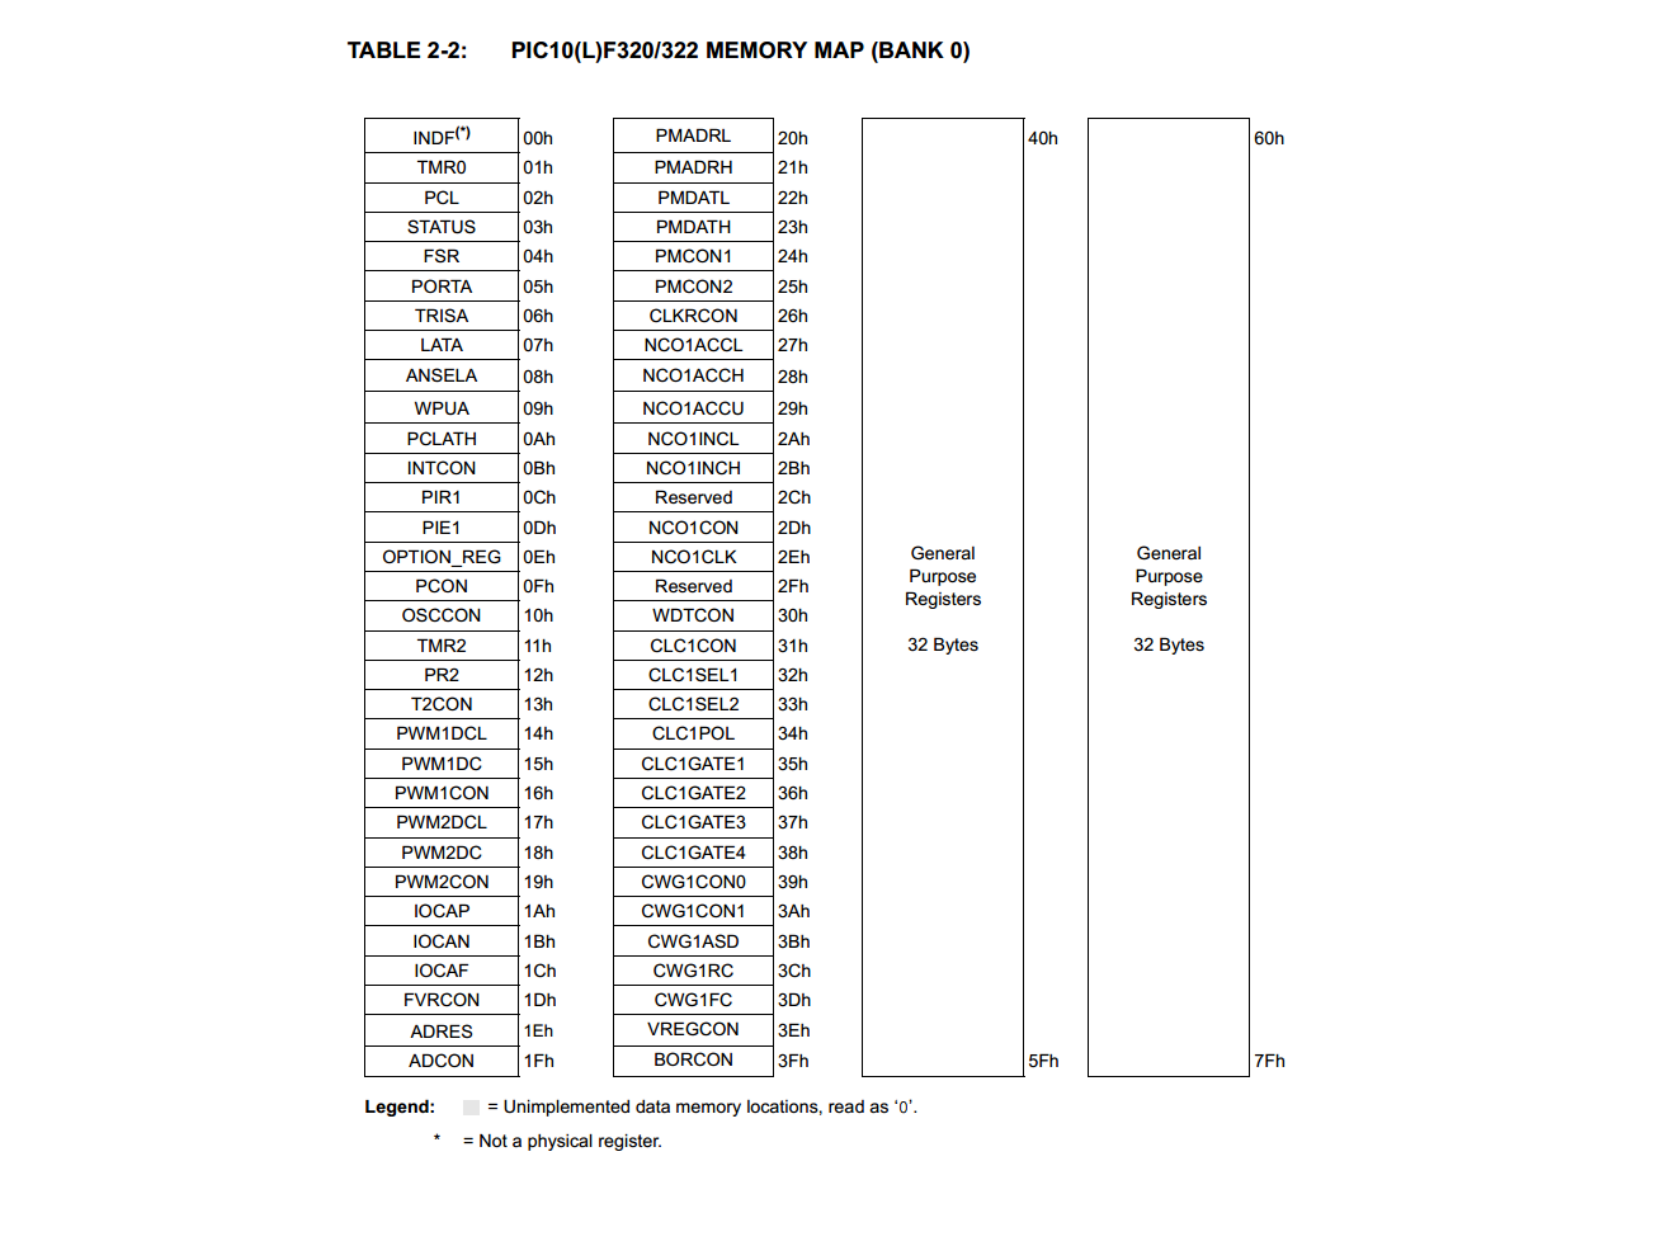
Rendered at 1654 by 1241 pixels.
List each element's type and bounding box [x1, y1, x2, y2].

picture [330, 29, 1325, 1171]
